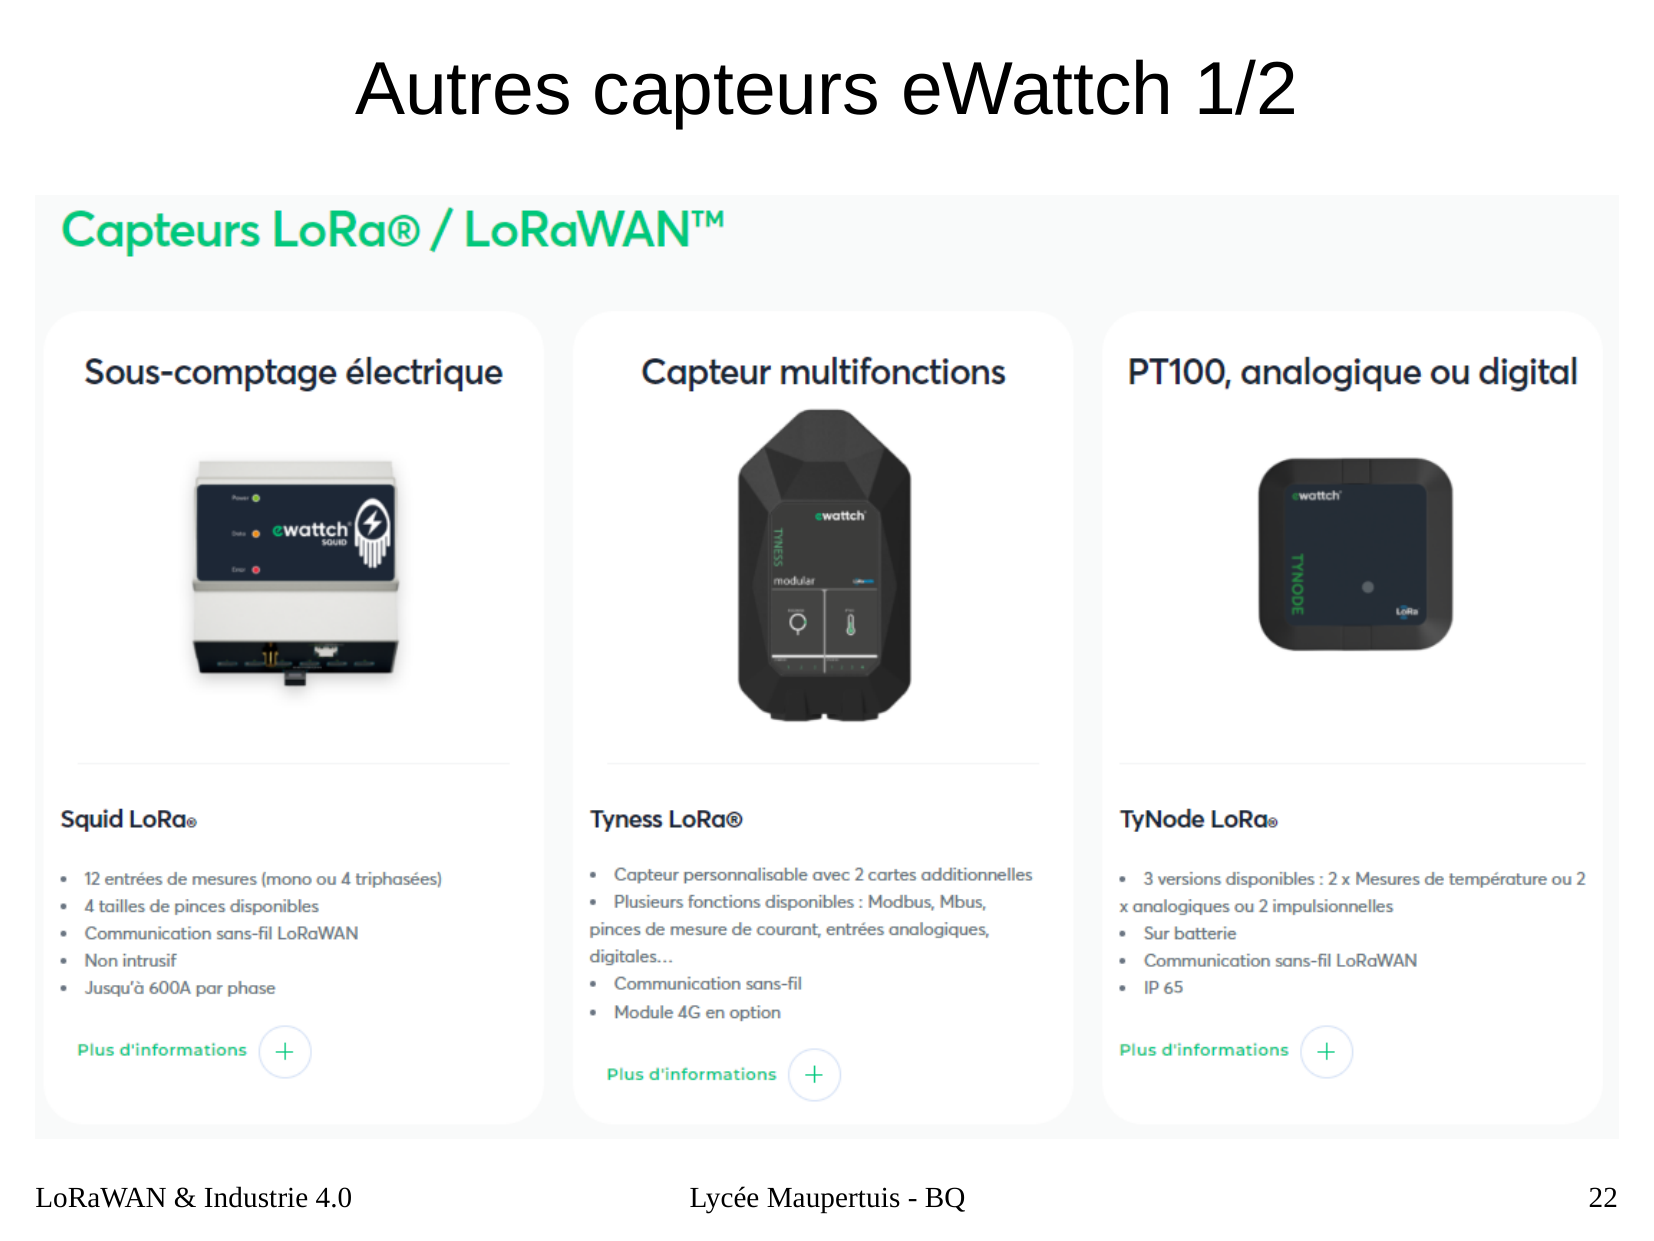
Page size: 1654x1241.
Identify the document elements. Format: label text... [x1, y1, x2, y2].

title Autres capteurs eWattch 1/2 [35, 35, 1619, 142]
picture [35, 195, 1619, 1139]
